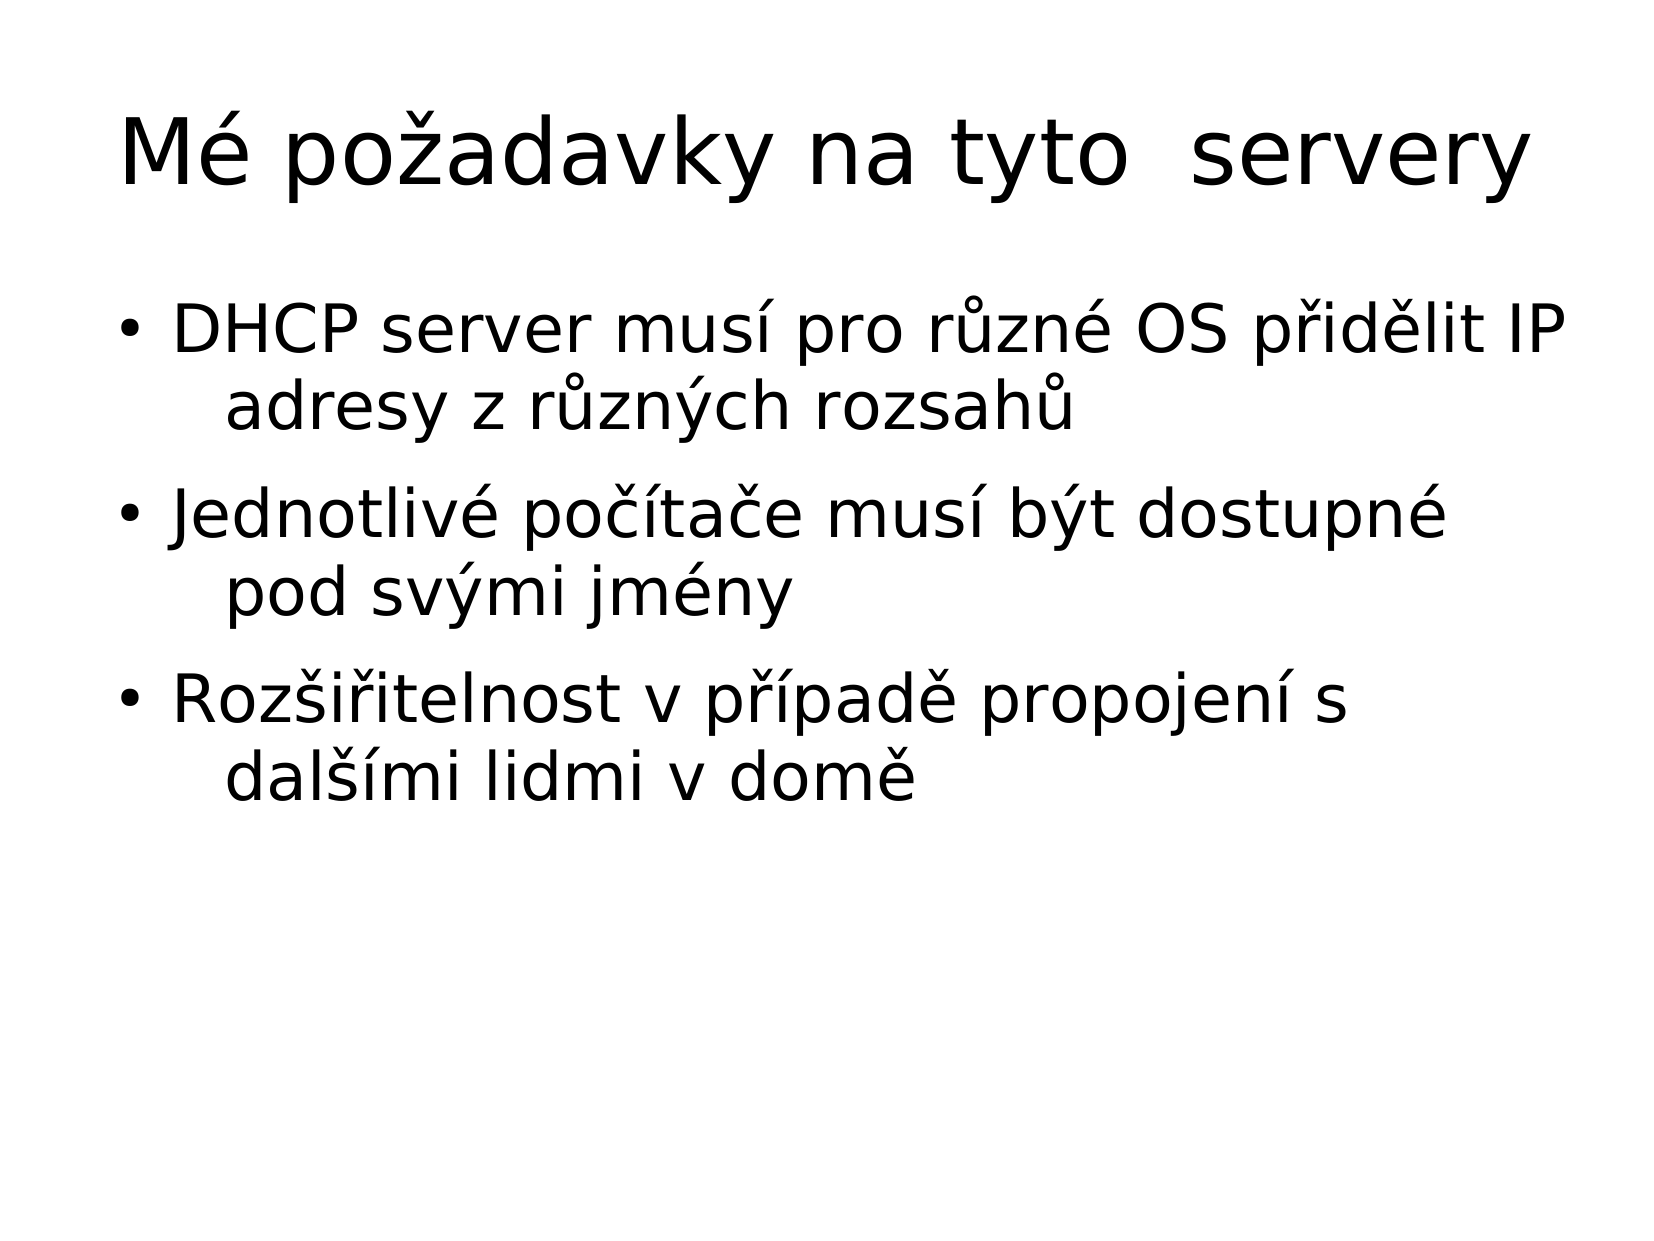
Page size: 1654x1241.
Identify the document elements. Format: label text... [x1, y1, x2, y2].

list DHCP server musí pro různé OS přidělit IP adresy z různých rozsahů Jednotlivé počítače musí být dostupné pod svými jmény Rozšiřitelnost v případě propojení s dalšími lidmi v domě [82, 290, 1571, 1094]
title Mé požadavky na tyto servery [82, 56, 1571, 250]
